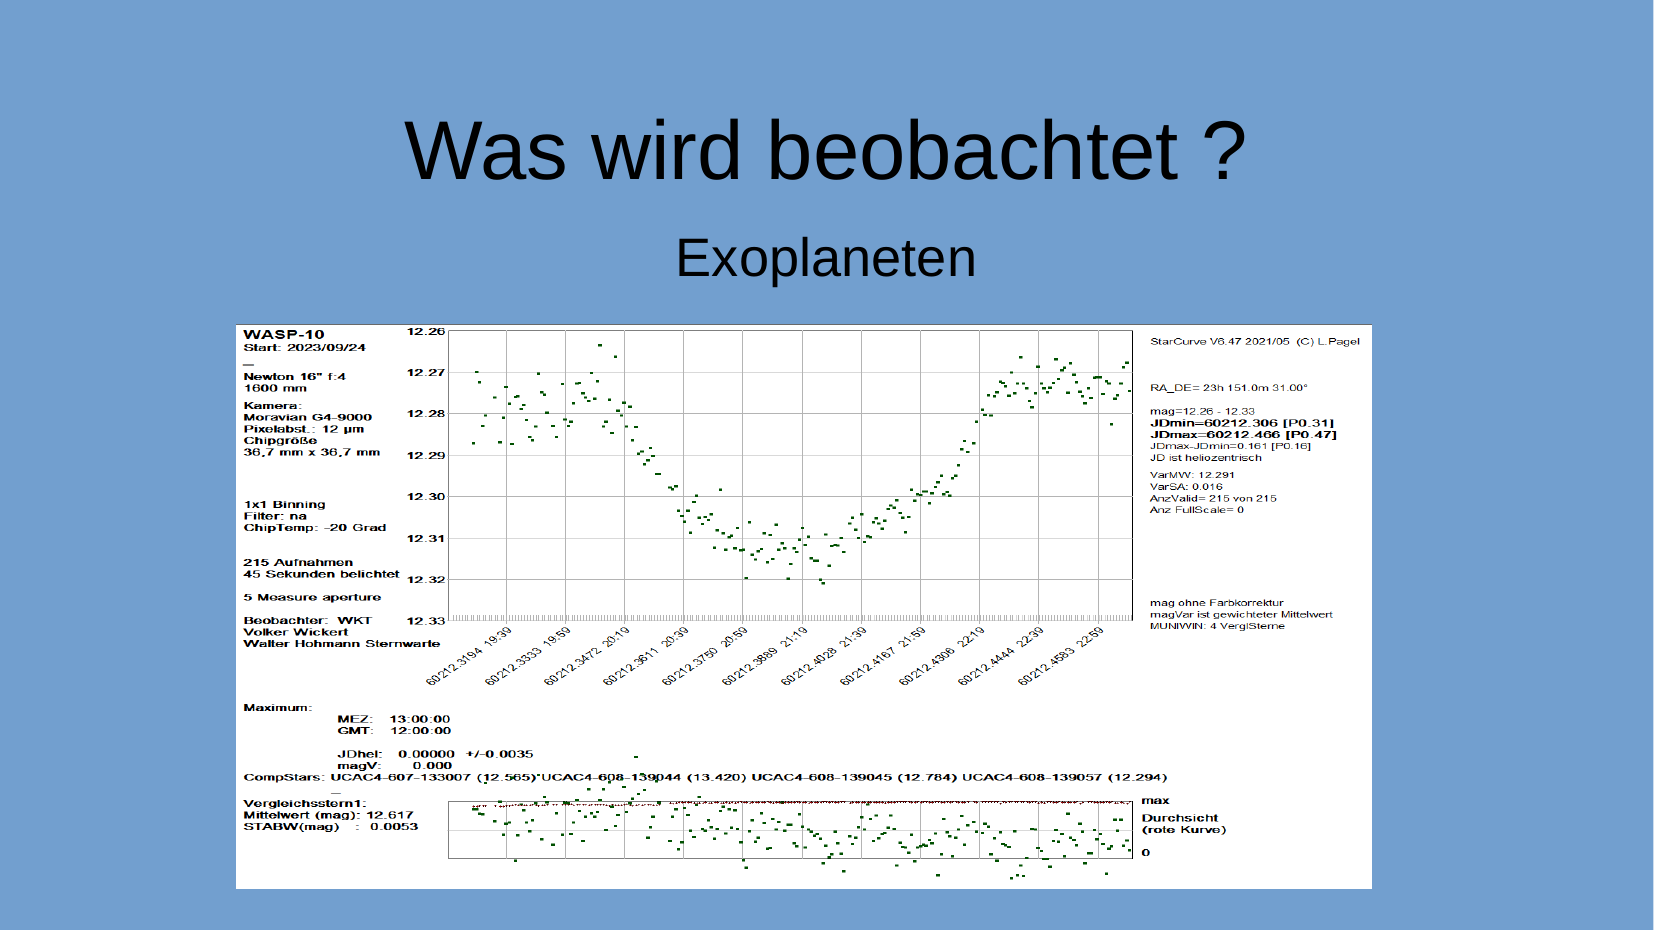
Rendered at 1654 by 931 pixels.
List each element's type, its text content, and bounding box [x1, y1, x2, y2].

picture [236, 324, 1372, 889]
text_box Was wird beobachtet ? Exoplaneten [29, 29, 1625, 931]
